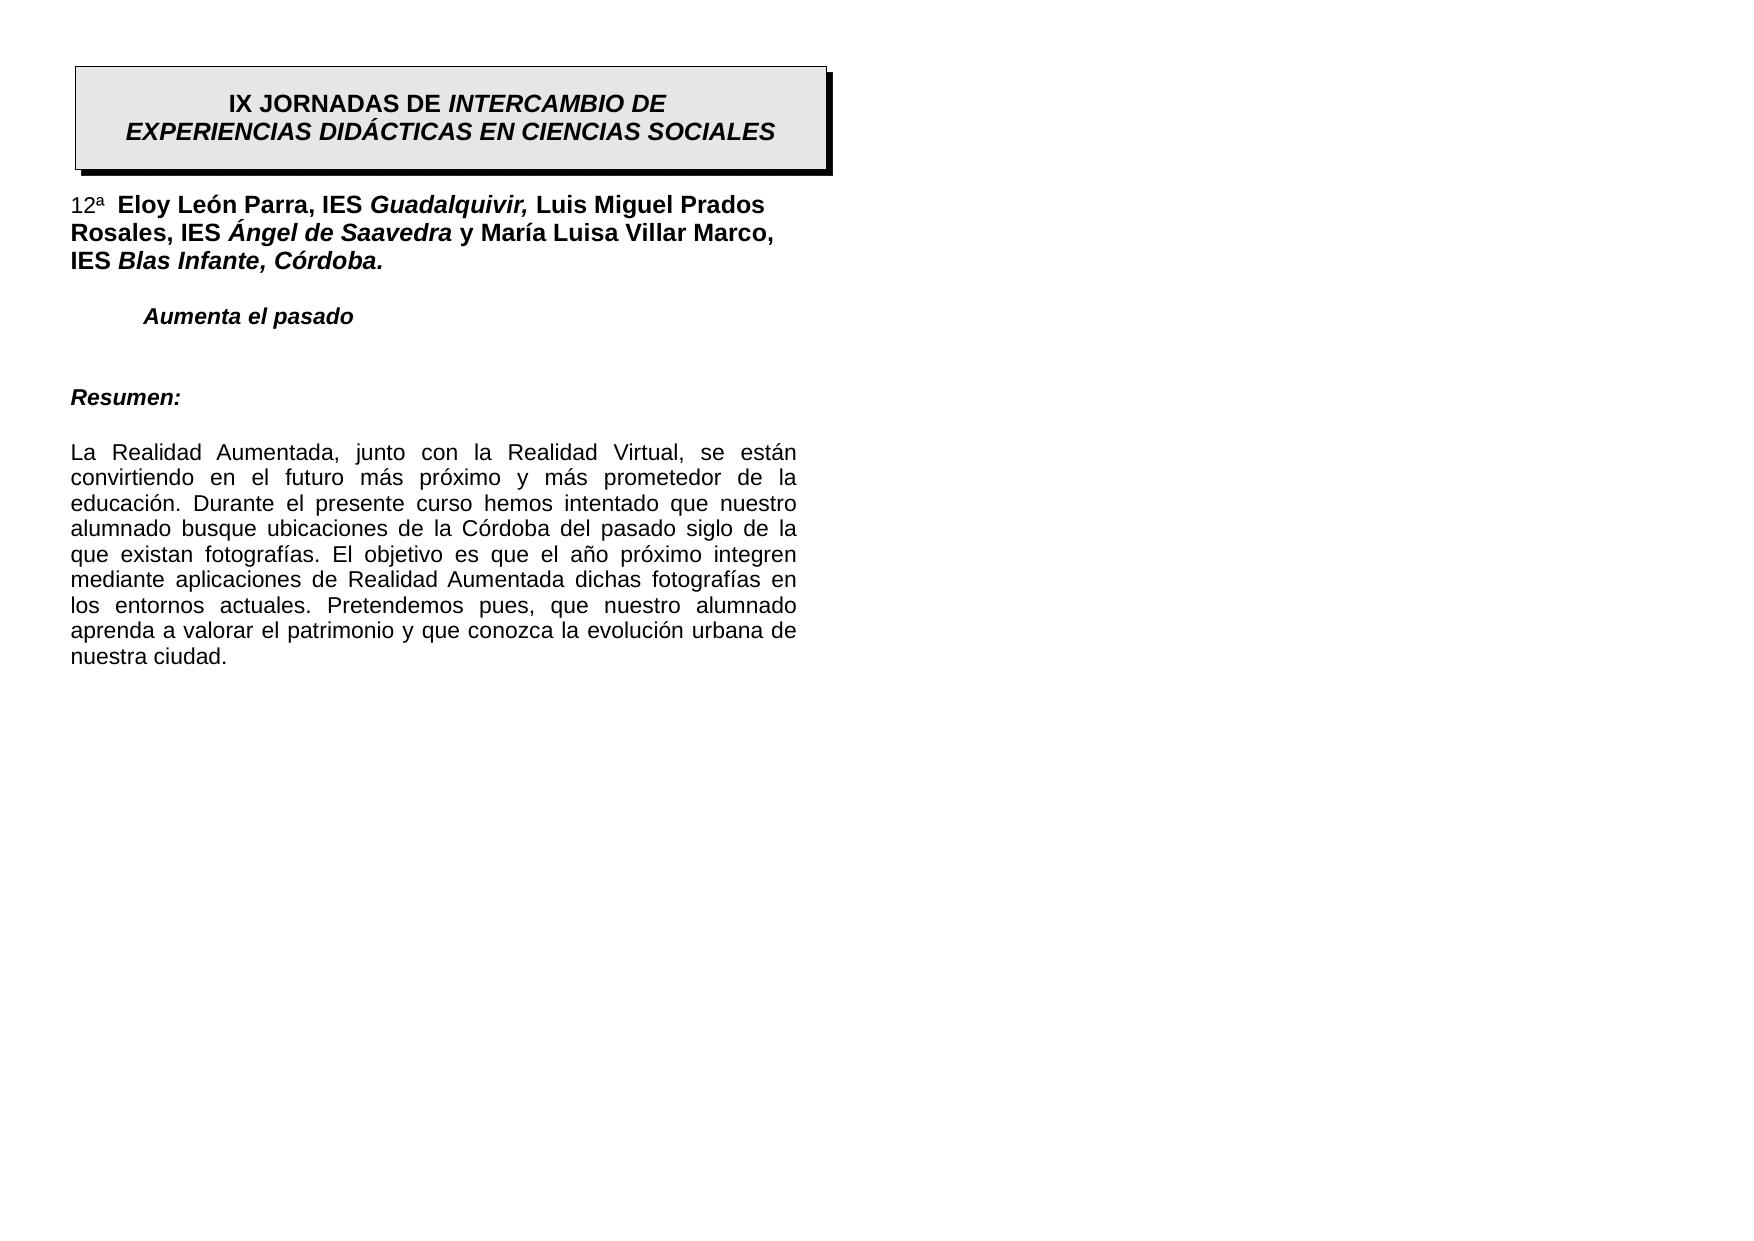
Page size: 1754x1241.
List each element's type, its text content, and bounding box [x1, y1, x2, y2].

list 12ª Eloy León Parra, IES Guadalquivir, Luis Miguel Prados Rosales, IES Ángel de Saavedra y María Luisa Villar Marco, IES Blas Infante, Córdoba. Aumenta el pasado Resumen: La Realidad Aumentada, junto con la Realidad Virtual, se están convirtiendo en el futuro más próximo y más prometedor de la educación. Durante el presente curso hemos intentado que nuestro alumnado busque ubicaciones de la Córdoba del pasado siglo de la que existan fotografías. El objetivo es que el año próximo integren mediante aplicaciones de Realidad Aumentada dichas fotografías en los entornos actuales. Pretendemos pues, que nuestro alumnado aprenda a valorar el patrimonio y que conozca la evolución urbana de nuestra ciudad. [70, 190, 798, 1152]
title IX JORNADAS DE INTERCAMBIO DE EXPERIENCIAS DIDÁCTICAS EN CIENCIAS SOCIALES [75, 66, 827, 170]
